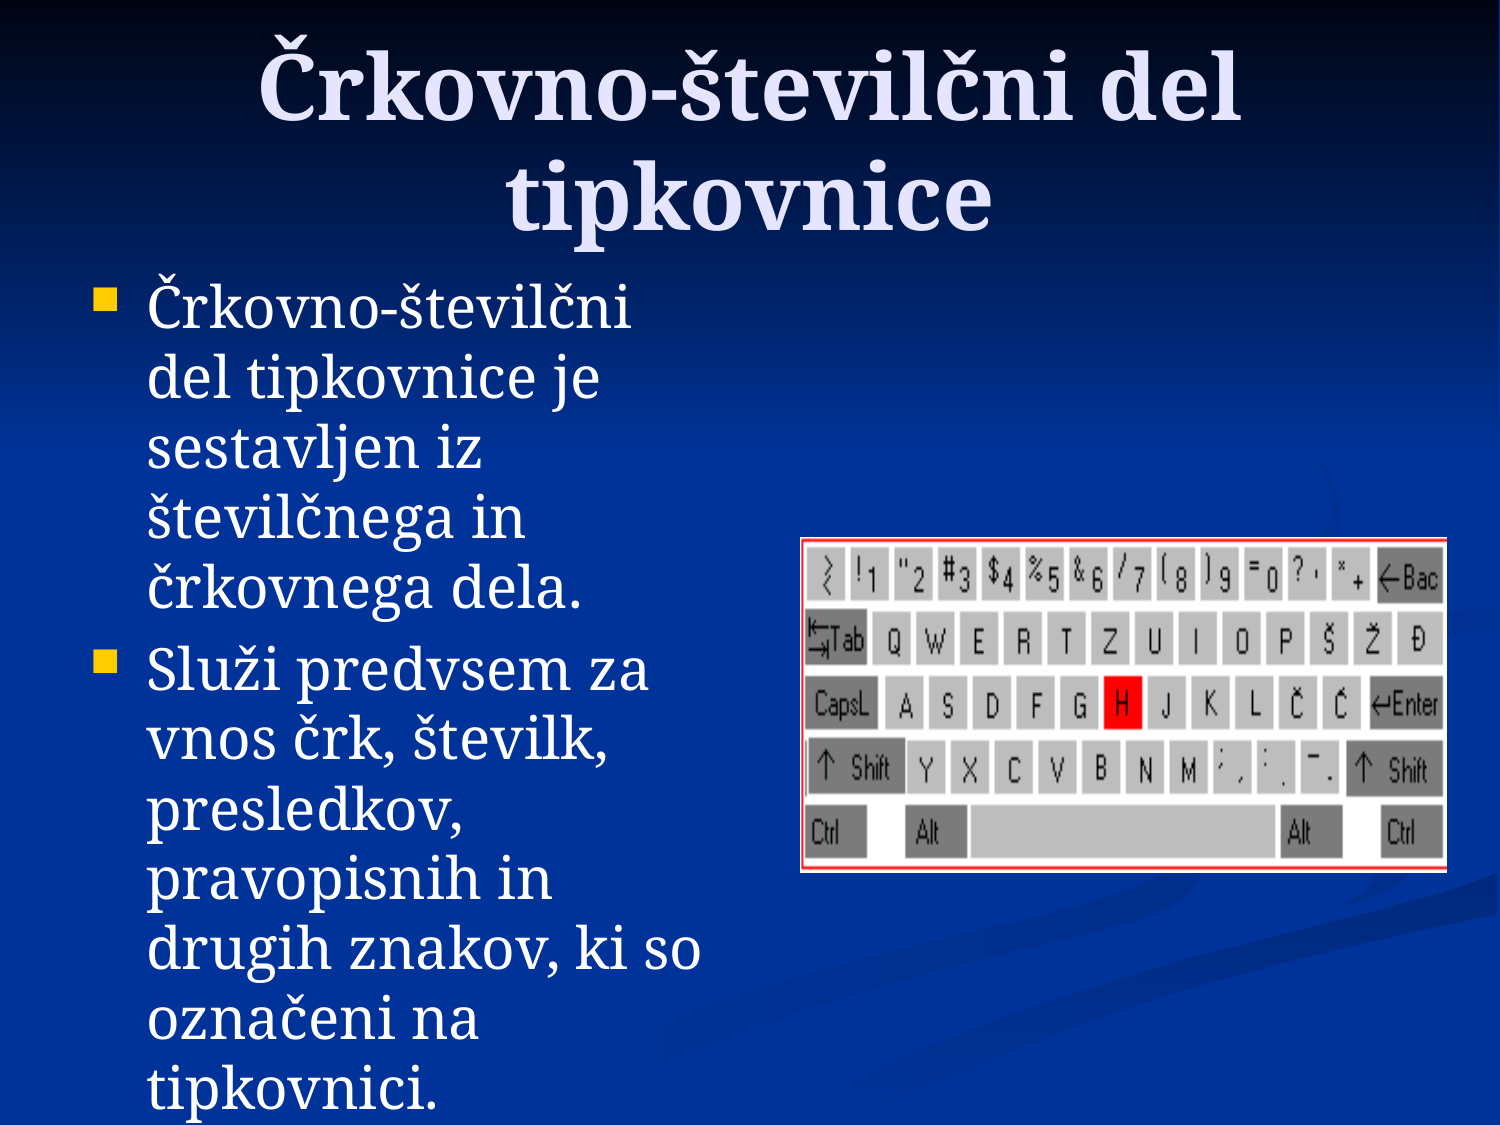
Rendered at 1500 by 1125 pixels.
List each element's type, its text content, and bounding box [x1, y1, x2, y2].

title Črkovno-številčni del tipkovnice [75, 45, 1425, 233]
picture [800, 537, 1447, 873]
list Črkovno-številčni del tipkovnice je sestavljen iz številčnega in črkovnega dela. Služi predvsem za vnos črk, številk, presledkov, pravopisnih in drugih znakov, ki so označeni na tipkovnici. [75, 262, 738, 1005]
